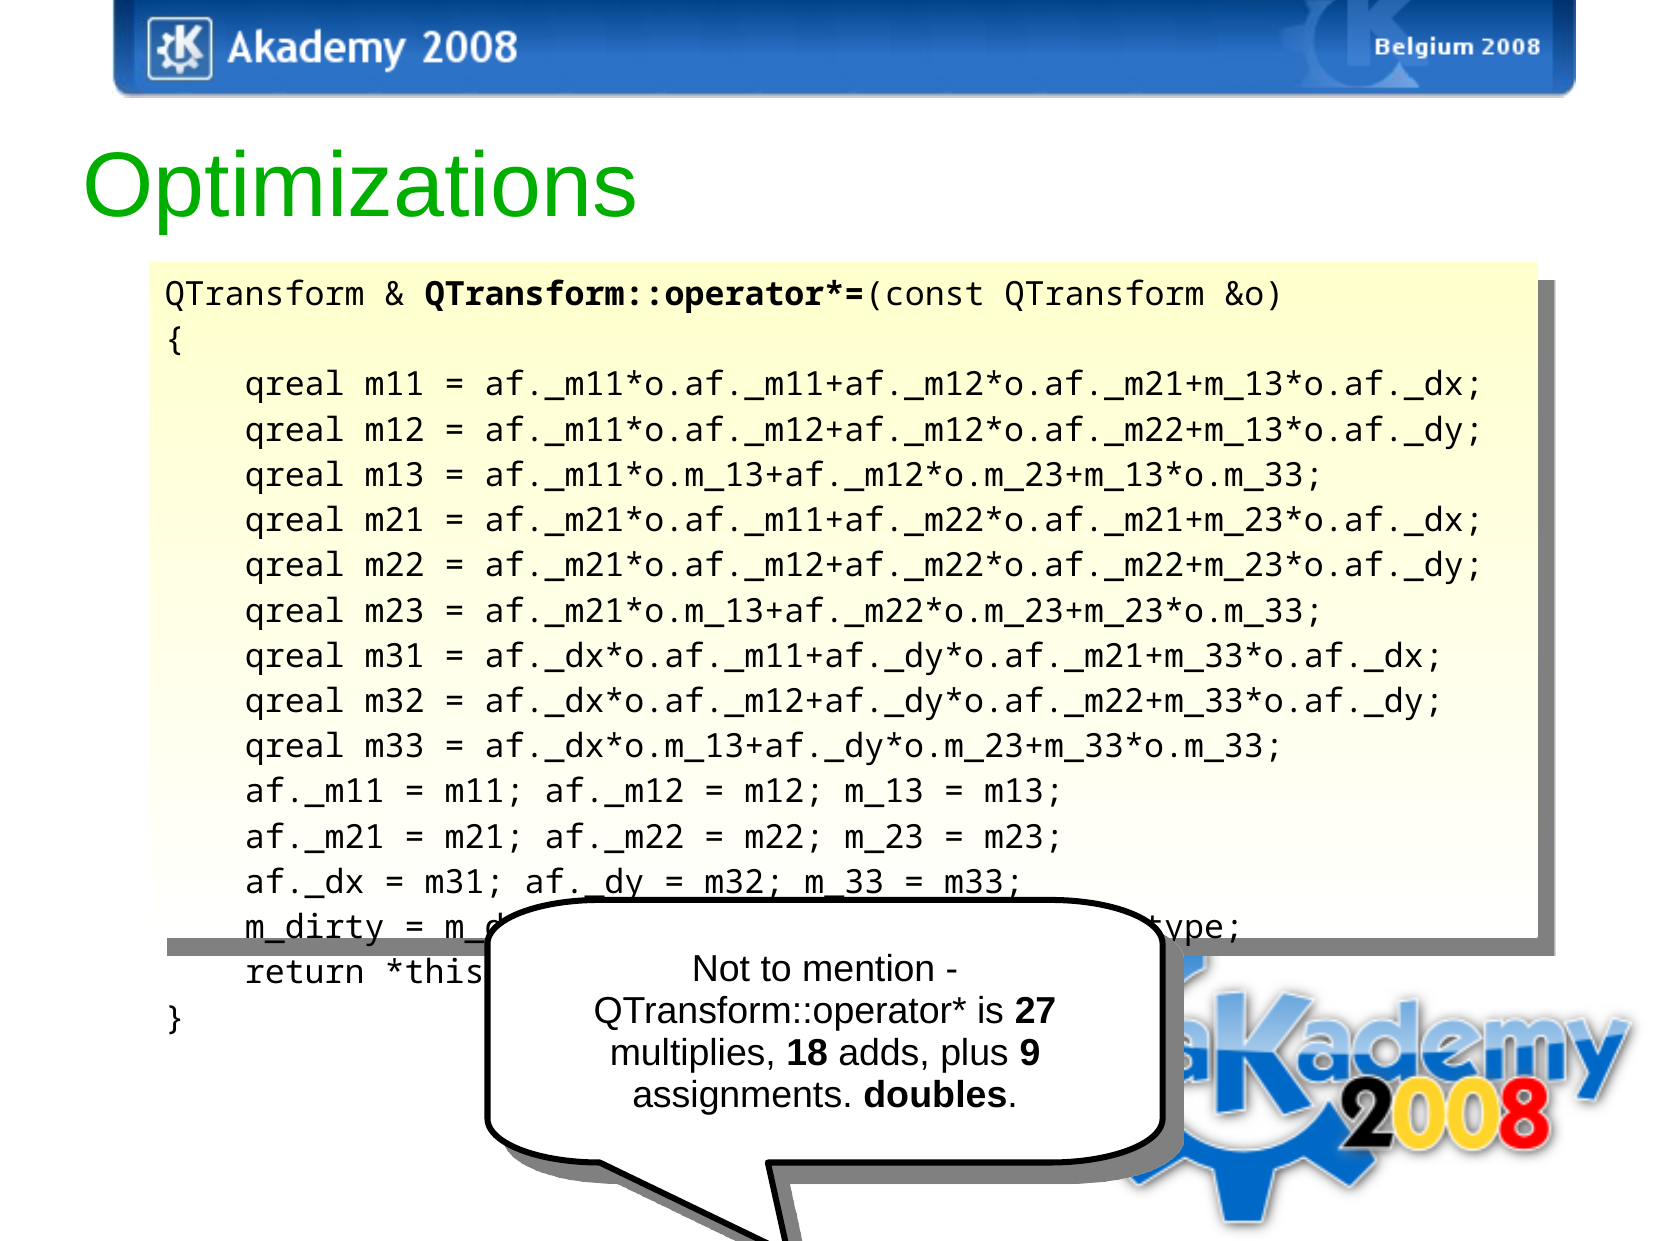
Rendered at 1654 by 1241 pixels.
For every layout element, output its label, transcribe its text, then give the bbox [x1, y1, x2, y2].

text_box [265, 297, 1654, 355]
picture [1053, 913, 1654, 1241]
text_box QTransform & QTransform::operator*=(const QTransform &o) { qreal m11 = af._m11*o.af._m11+af._m12*o.af._m21+m_13*o.af._dx; qreal m12 = af._m11*o.af._m12+af._m12*o.af._m22+m_13*o.af._dy; qreal m13 = af._m11*o.m_13+af._m12*o.m_23+m_13*o.m_33; qreal m21 = af._m21*o.af._m11+af._m22*o.af._m21+m_23*o.af._dx; qreal m22 = af._m21*o.af._m12+af._m22*o.af._m22+m_23*o.af._dy; qreal m23 = af._m21*o.m_13+af._m22*o.m_23+m_23*o.m_33; qreal m31 = af._dx*o.af._m11+af._dy*o.af._m21+m_33*o.af._dx; qreal m32 = af._dx*o.af._m12+af._dy*o.af._m22+m_33*o.af._dy; qreal m33 = af._dx*o.m_13+af._dy*o.m_23+m_33*o.m_33; af._m11 = m11; af._m12 = m12; m_13 = m13; af._m21 = m21; af._m22 = m22; m_23 = m23; af._dx = m31; af._dy = m32; m_33 = m33; m_dirty = m_dirty | m_type | o.m_dirty | o.m_type; return *this; } [150, 262, 1538, 957]
picture [112, 0, 1576, 98]
text_box Not to mention - QTransform::operator* is 27 multiplies, 18 adds, plus 9 assignments. doubles. [487, 899, 1163, 1241]
title Optimizations [82, 112, 1571, 257]
